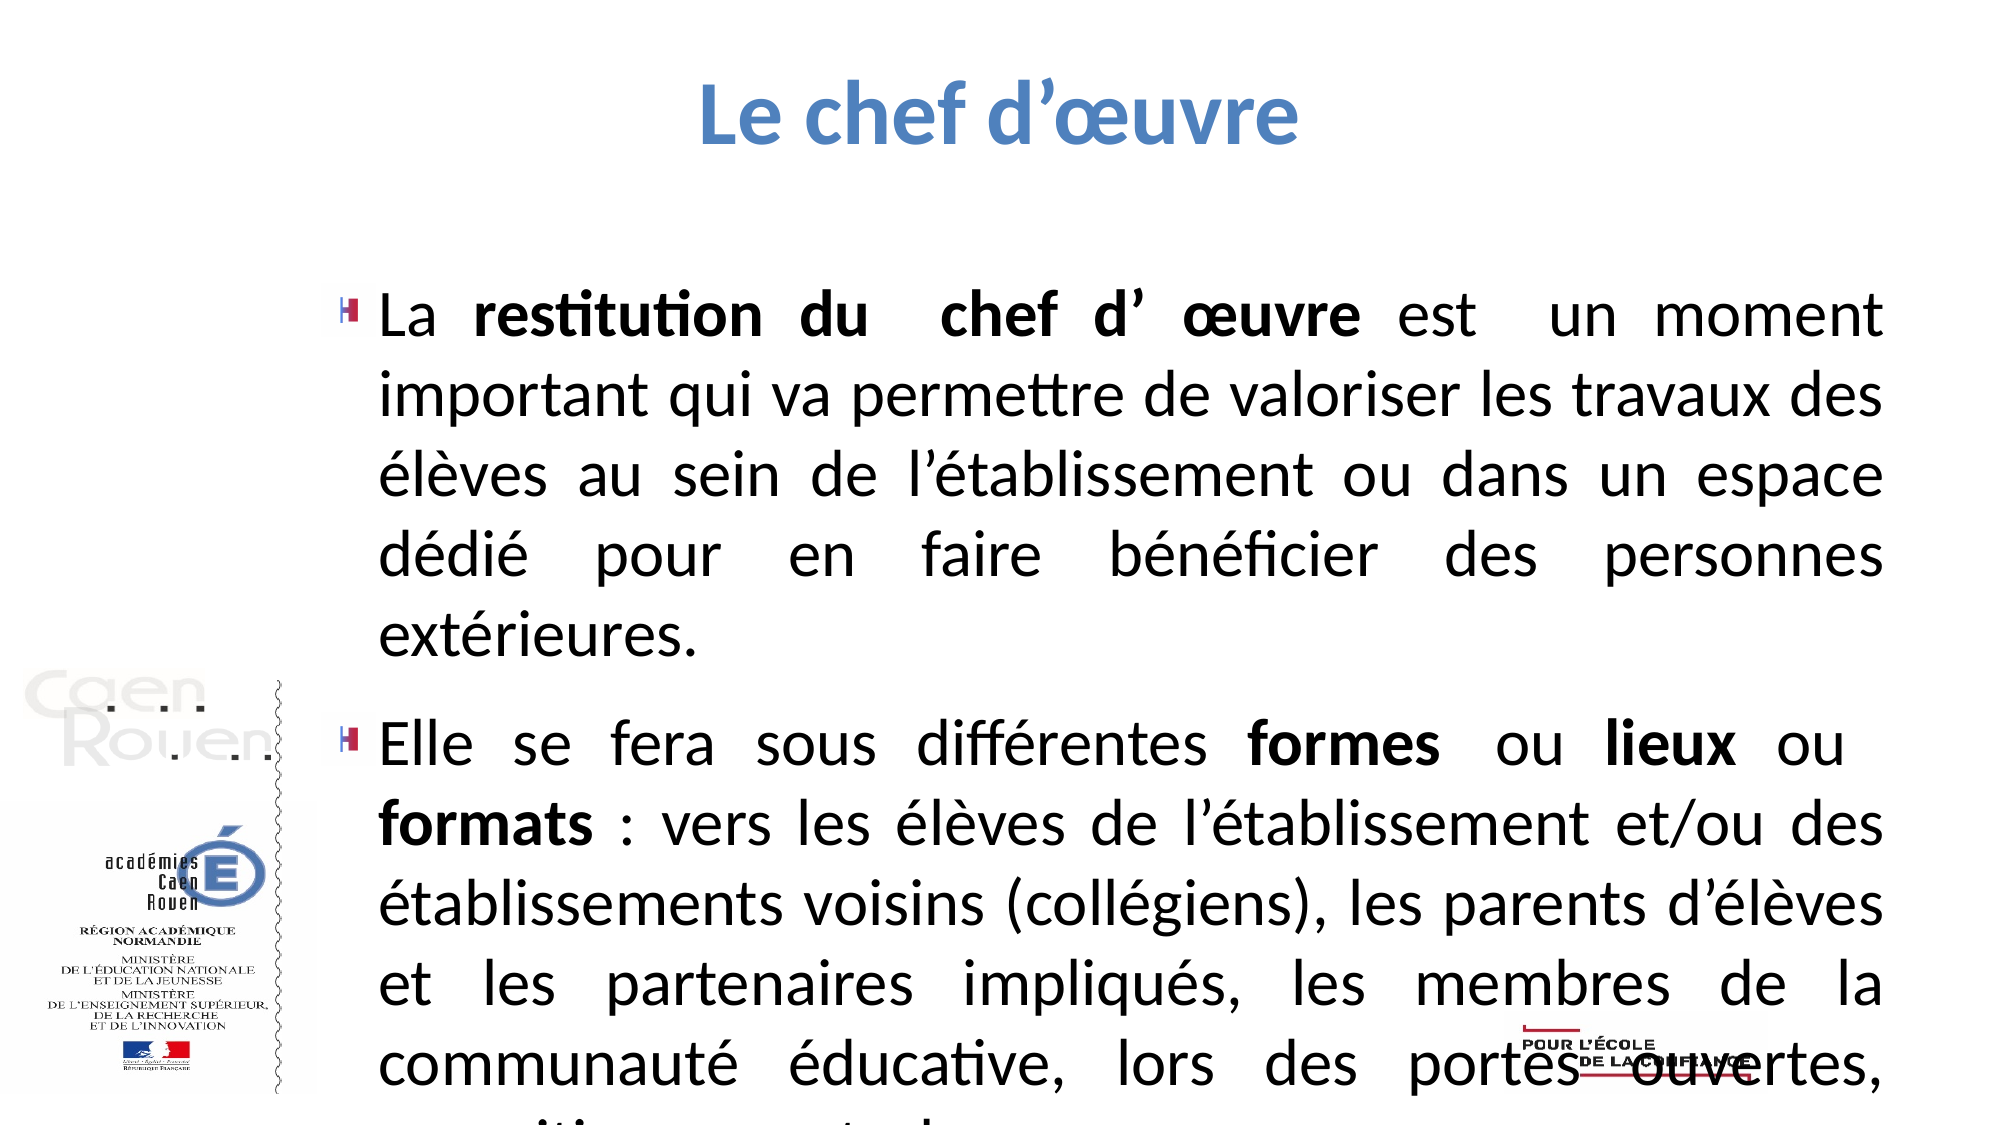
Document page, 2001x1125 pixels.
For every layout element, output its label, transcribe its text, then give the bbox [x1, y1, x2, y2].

title Le chef d’œuvre [99, 45, 1900, 233]
picture [0, 680, 317, 1094]
picture [1504, 1011, 1768, 1094]
picture [23, 668, 271, 766]
list La restitution du chef d’ œuvre est un moment important qui va permettre de valoriser les travaux des élèves au sein de l’établissement ou dans un espace dédié pour en faire bénéficier des personnes extérieures. Elle se fera sous différentes formes ou lieux ou formats : vers les élèves de l’établissement et/ou des établissements voisins (collégiens), les parents d’élèves et les partenaires impliqués, les membres de la communauté éducative, lors des portes ouvertes, expositions, spectacles….. [307, 262, 1900, 1005]
